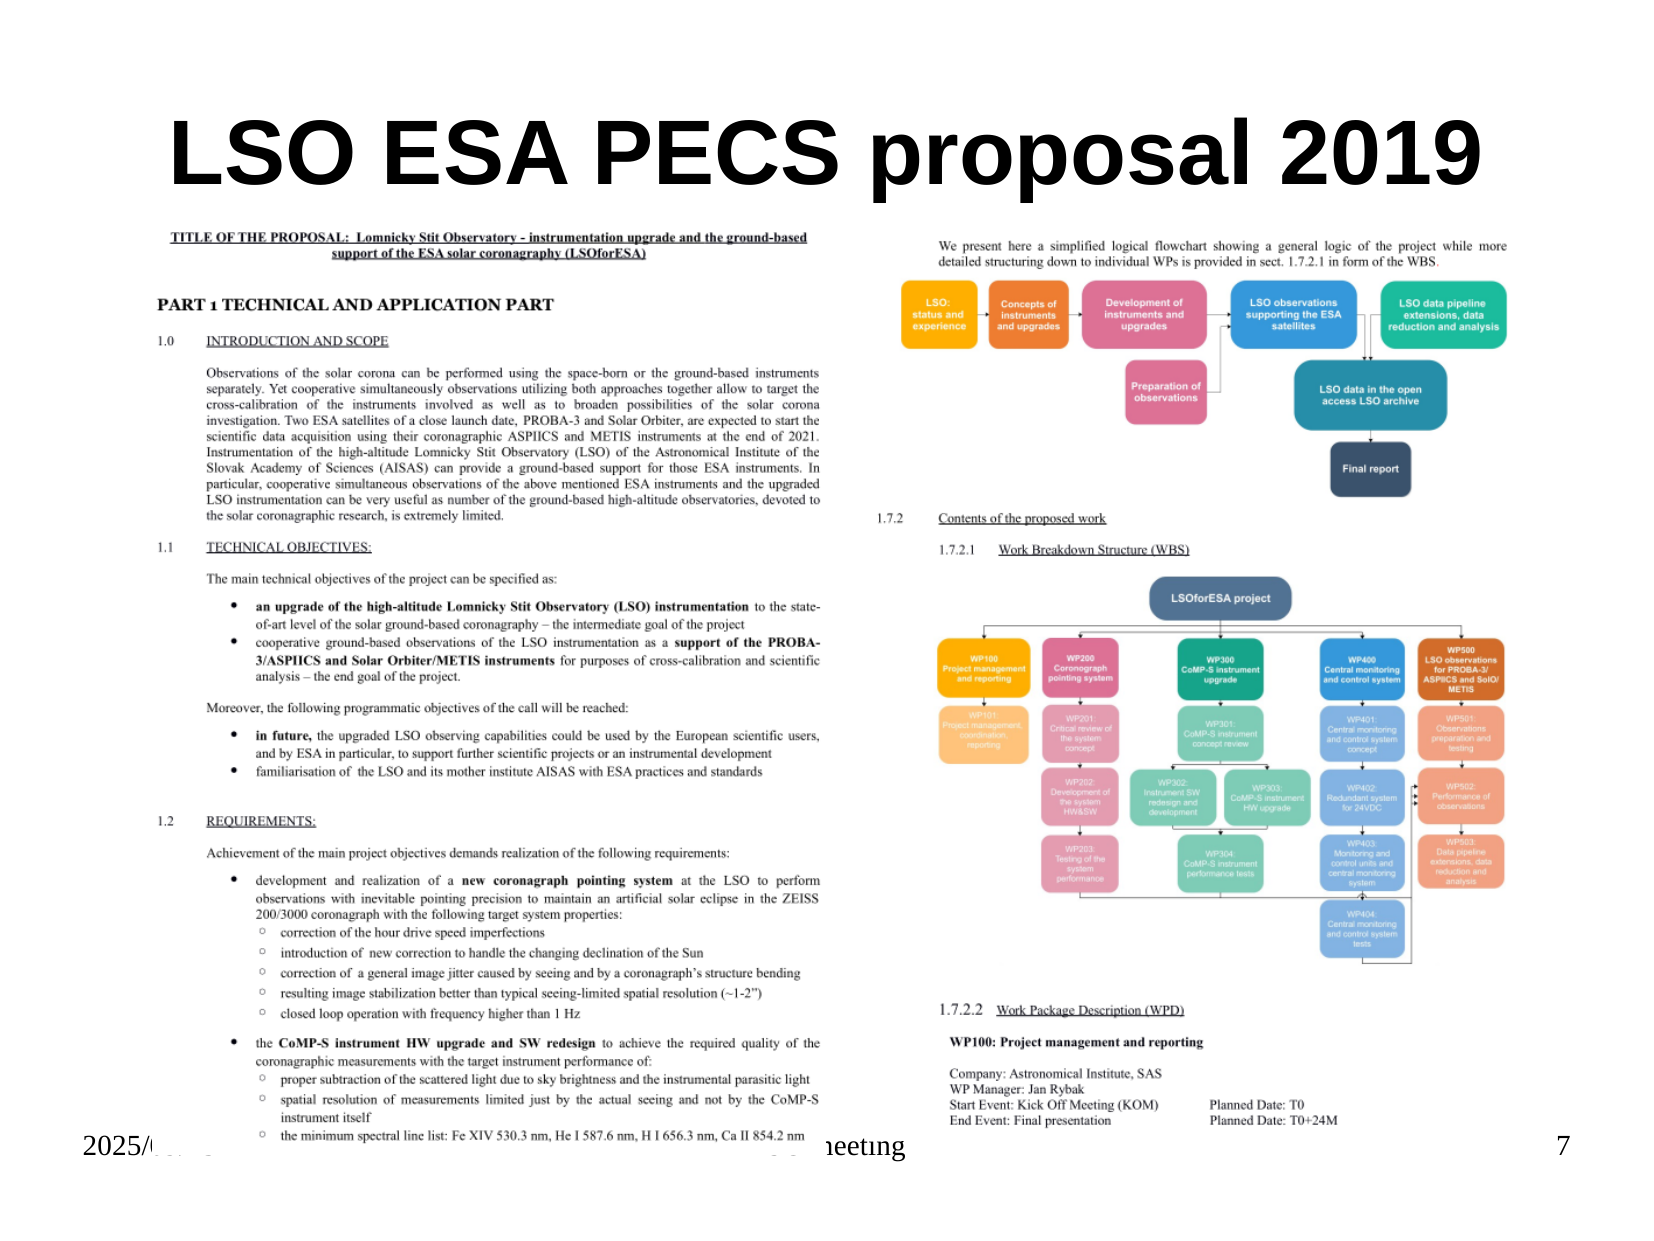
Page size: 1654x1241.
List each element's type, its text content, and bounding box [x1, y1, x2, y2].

picture [152, 224, 826, 1156]
picture [870, 224, 1516, 1141]
title LSO ESA PECS proposal 2019 [82, 49, 1571, 257]
